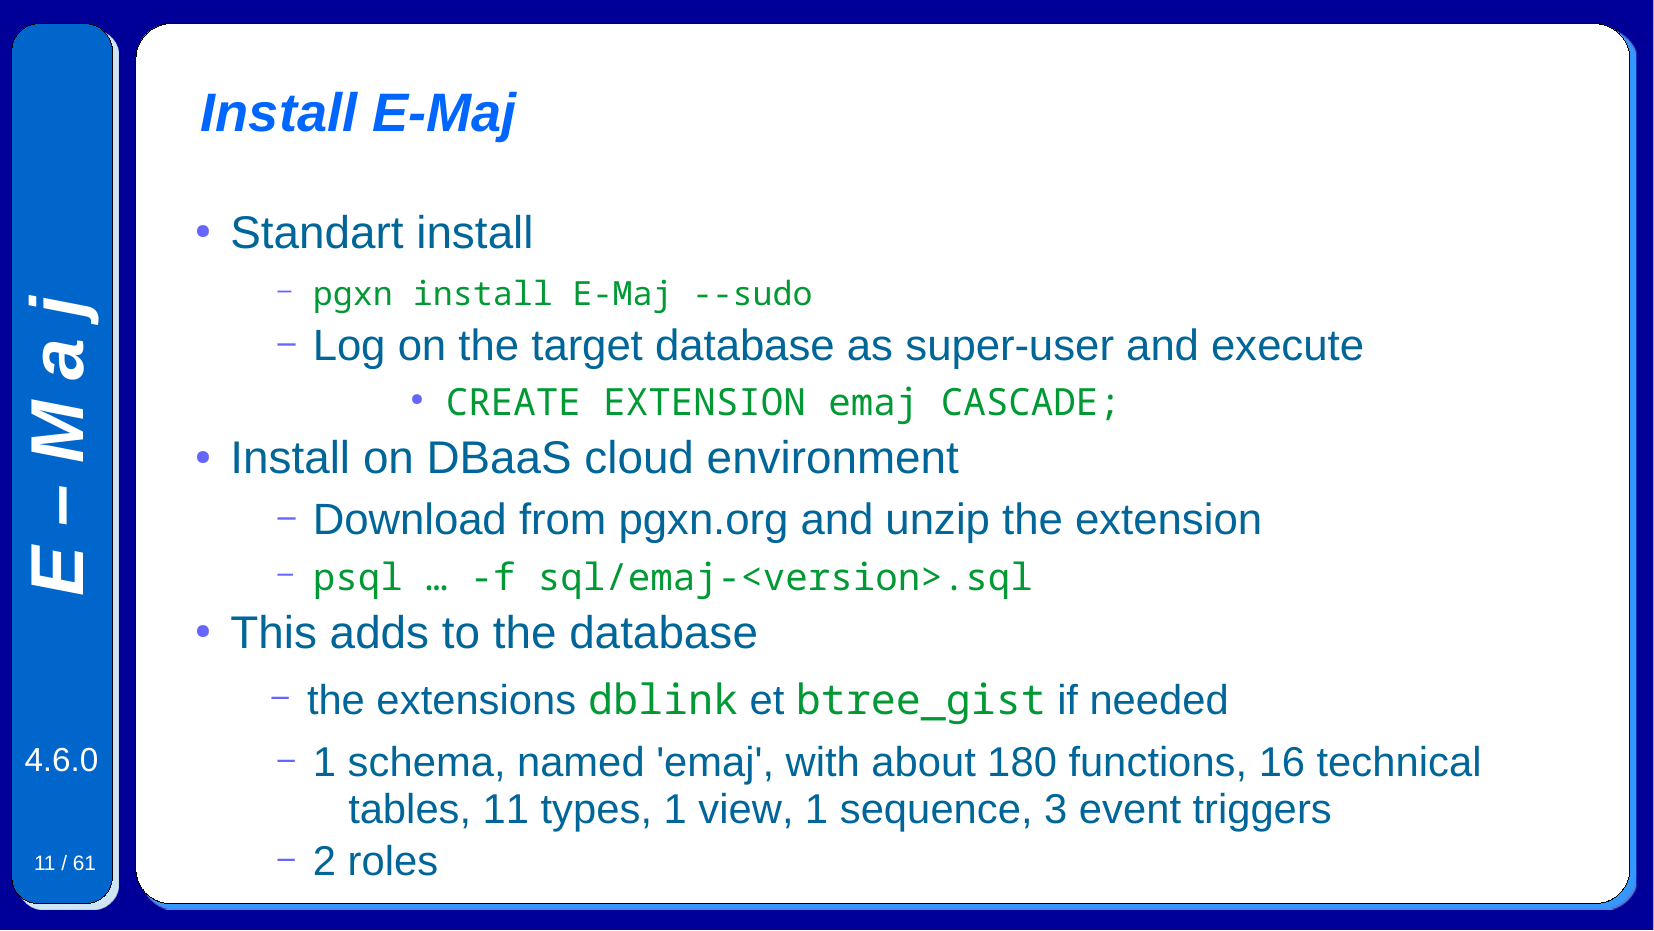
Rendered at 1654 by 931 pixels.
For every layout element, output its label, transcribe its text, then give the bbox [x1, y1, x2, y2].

title Install E-Maj [200, 34, 1575, 191]
list Standart install pgxn install E-Maj --sudo Log on the target database as super-user and execute CREATE EXTENSION emaj CASCADE; Install on DBaaS cloud environment Download from pgxn.org and unzip the extension psql … -f sql/emaj-<version>.sql This adds to the database the extensions dblink et btree_gist if needed 1 schema, named 'emaj', with about 180 functions, 16 technical tables, 11 types, 1 view, 1 sequence, 3 event triggers 2 roles [177, 206, 1587, 873]
